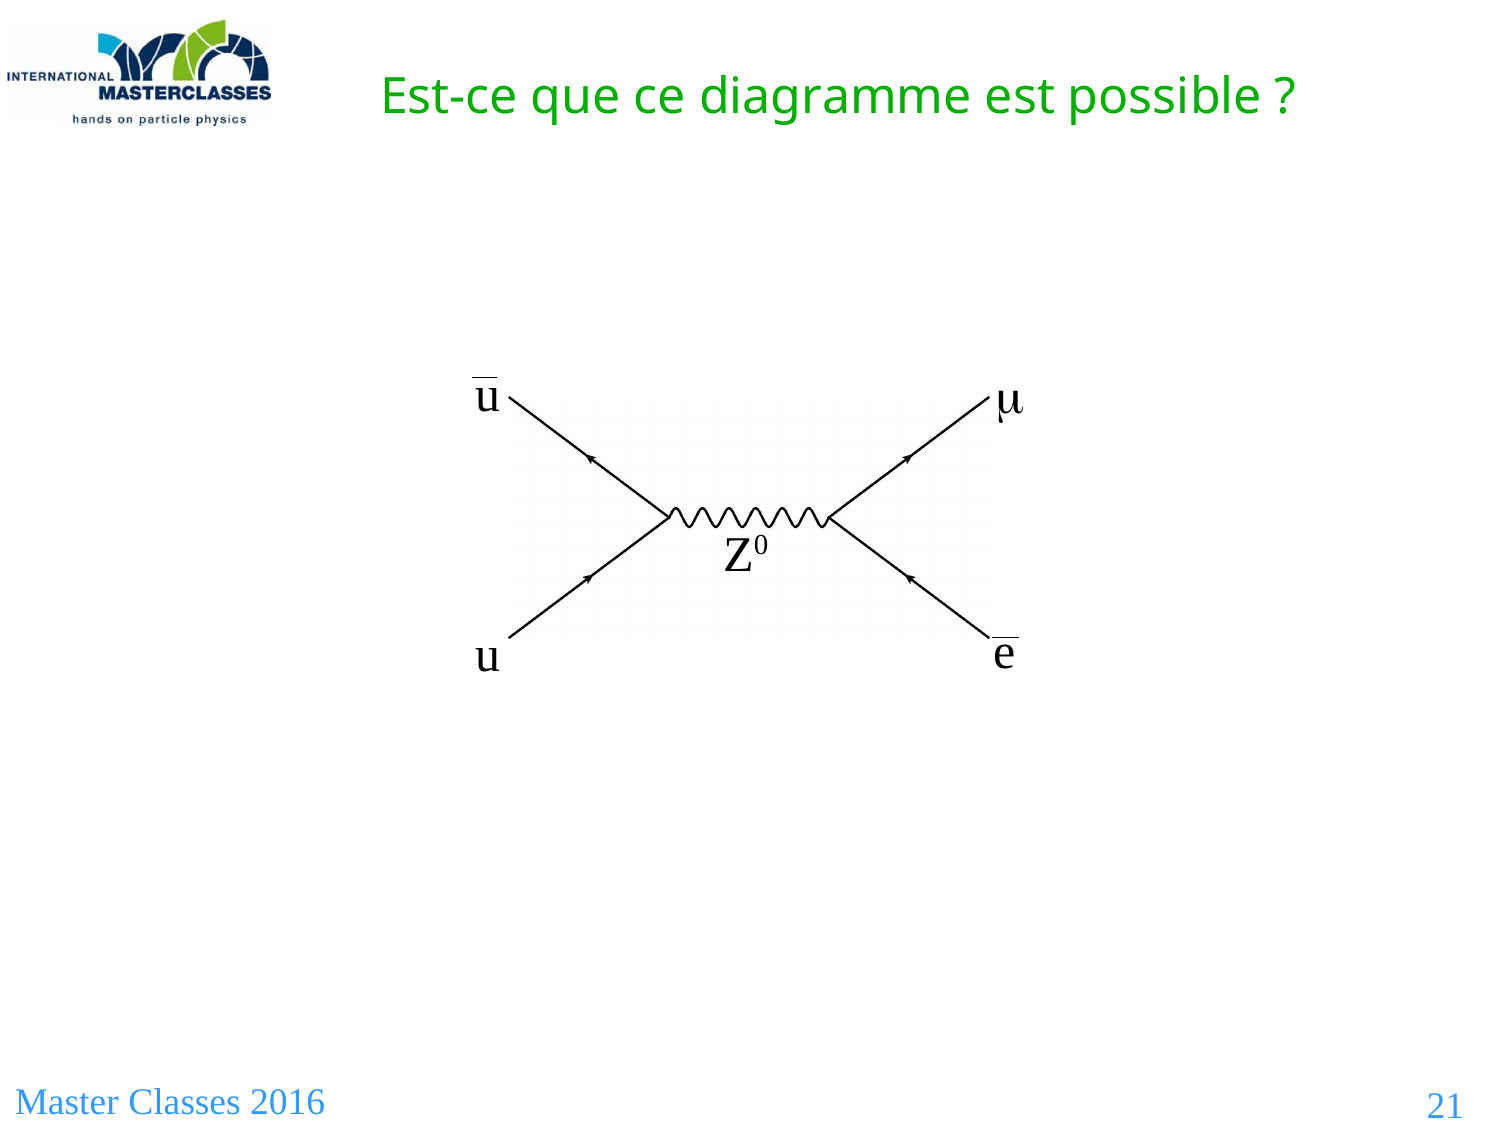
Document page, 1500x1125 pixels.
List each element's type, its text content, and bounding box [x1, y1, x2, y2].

picture [2, 10, 259, 130]
text_box e [978, 611, 1031, 686]
text_box Z0 [708, 513, 784, 589]
picture [507, 395, 992, 641]
text_box u [460, 614, 516, 689]
title Est-ce que ce diagramme est possible ? [259, 0, 1418, 188]
text_box u [460, 354, 516, 430]
text_box μ [980, 356, 1039, 432]
